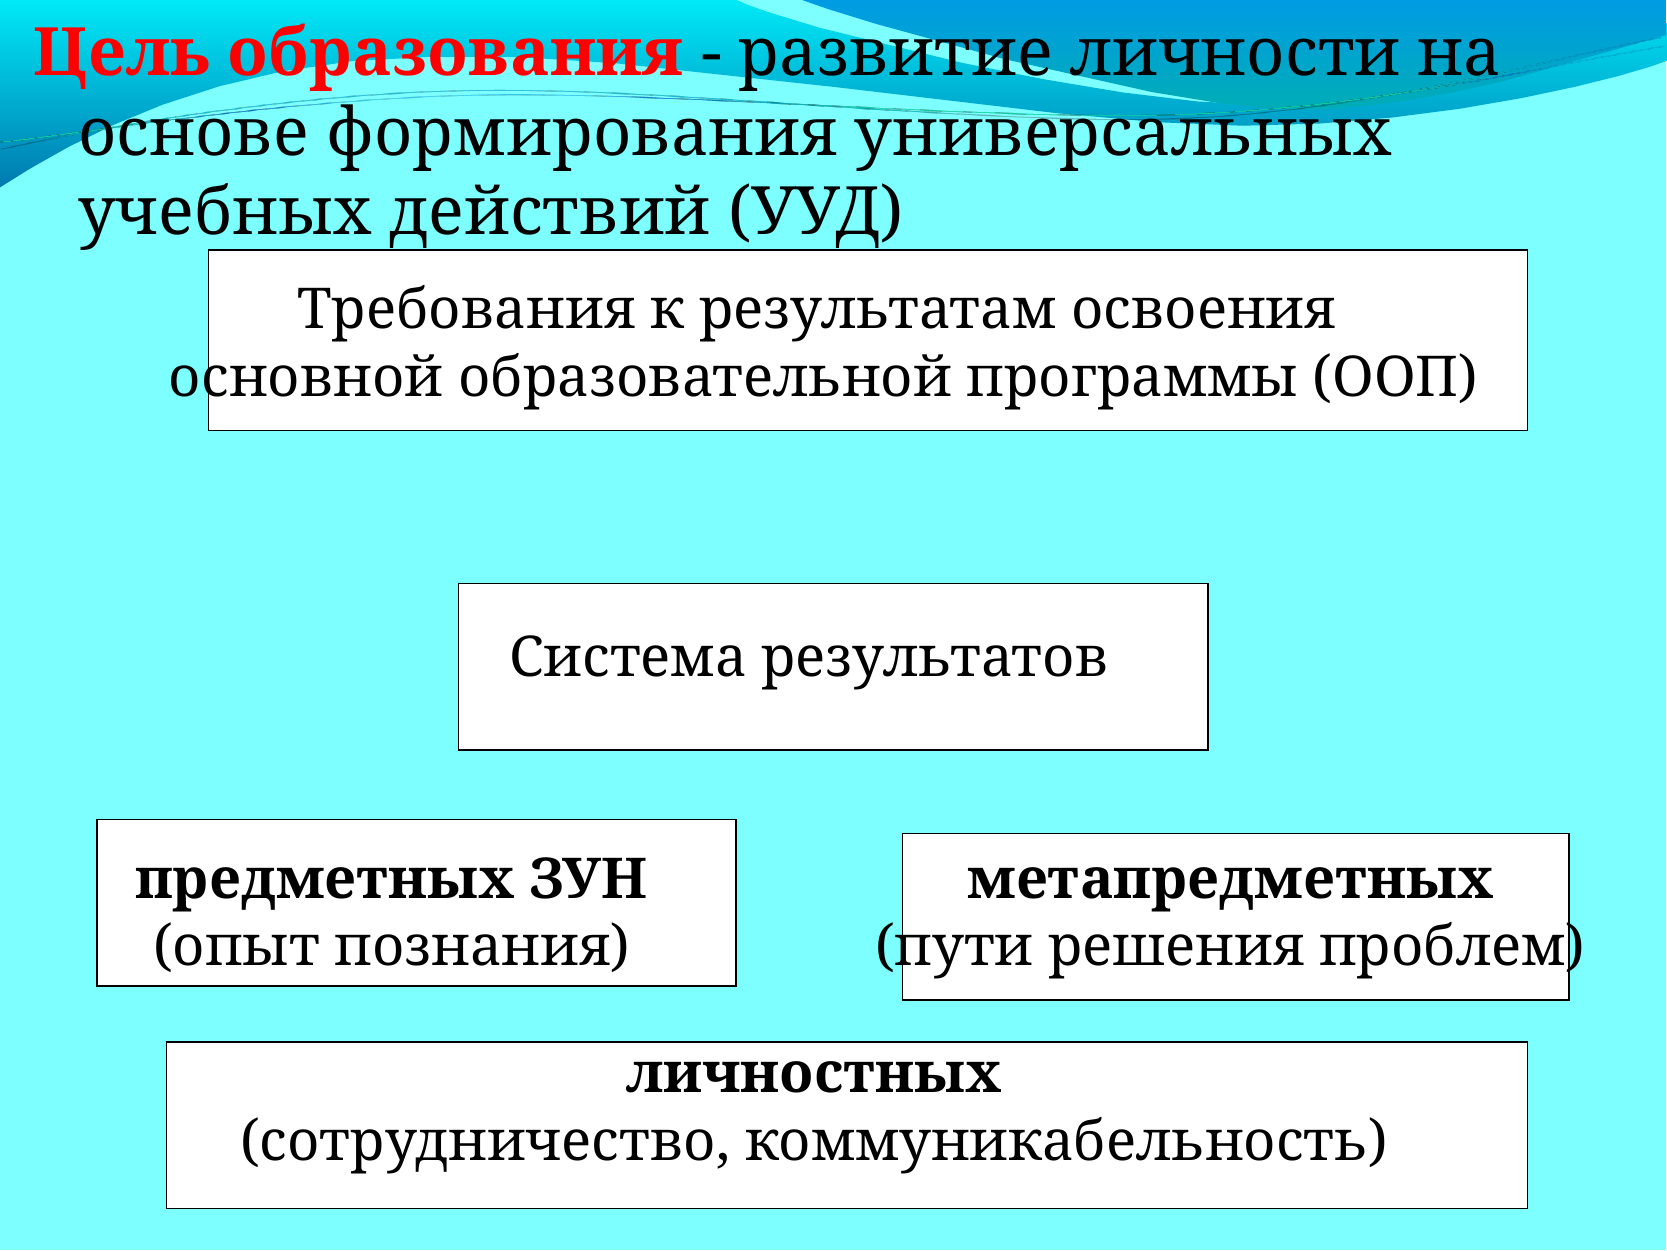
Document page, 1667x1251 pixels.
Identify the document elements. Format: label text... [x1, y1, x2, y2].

text_box личностных (сотрудничество, коммуникабельность) [223, 1027, 1405, 1180]
text_box Система результатов [492, 611, 1126, 696]
text_box метапредметных (пути решения проблем) [858, 833, 1603, 986]
text_box предметных ЗУН (опыт познания) [118, 833, 665, 986]
text_box Требования к результатам освоения основной образовательной программы (ООП) [137, 263, 1496, 417]
text_box Цель образования - развитие личности на основе формирования универсальных учебных действий (УУД) [0, 0, 1667, 1251]
